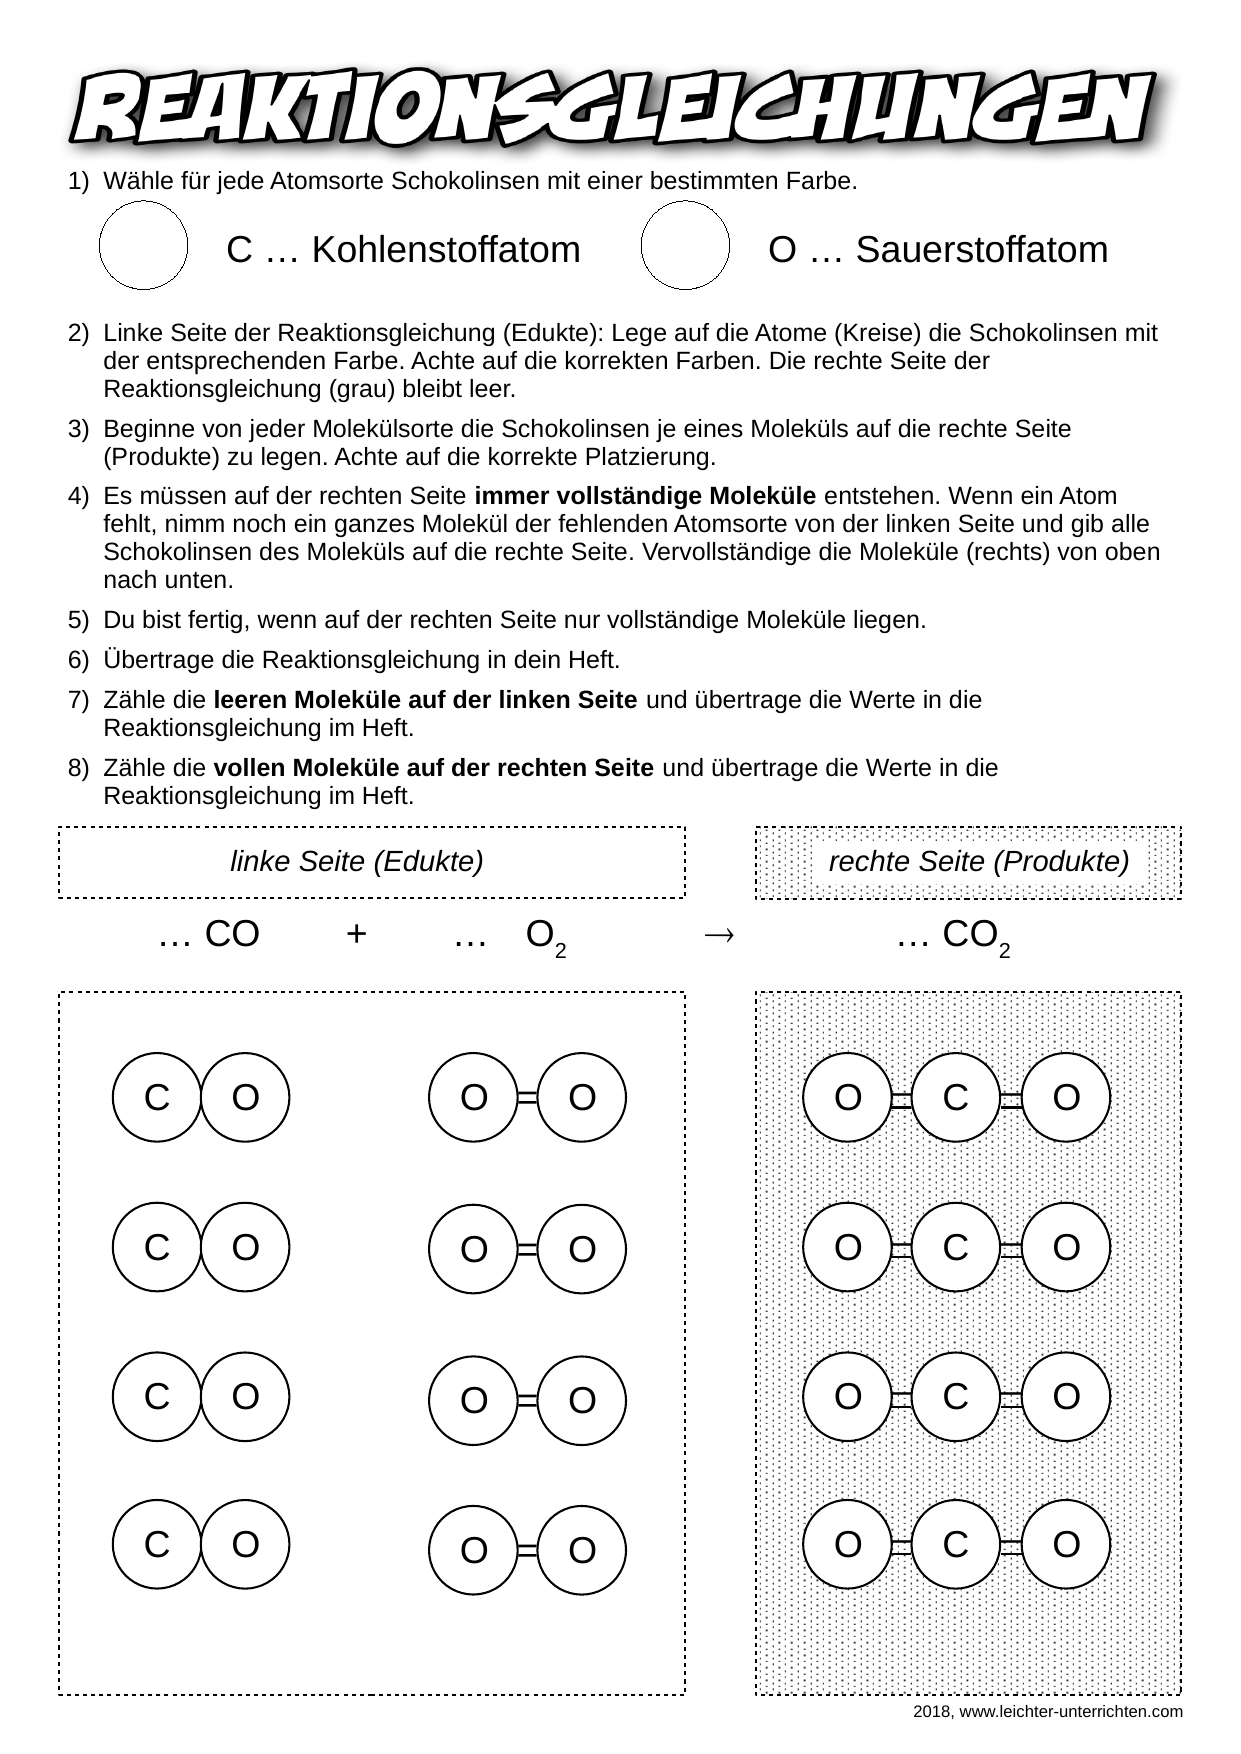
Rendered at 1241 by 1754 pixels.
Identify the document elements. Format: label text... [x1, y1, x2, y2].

text_box O [554, 1372, 611, 1430]
text_box [112, 1202, 290, 1292]
text_box O [1037, 1515, 1095, 1573]
text_box C [927, 1515, 985, 1573]
text_box ‒ [986, 1062, 1037, 1120]
text_box C [927, 1218, 985, 1276]
text_box [548, 1356, 627, 1446]
text_box = [501, 1372, 554, 1430]
text_box linke Seite (Edukte) rechte Seite (Produkte) … CO + … O2  … CO2 [141, 830, 1146, 984]
text_box O [1037, 1068, 1095, 1126]
text_box O [819, 1368, 876, 1426]
text_box O [819, 1218, 876, 1276]
text_box O [216, 1068, 274, 1126]
text_box 2018, www.leichter-unterrichten.com [194, 1694, 1199, 1737]
text_box = [501, 1521, 554, 1579]
text_box [547, 1053, 627, 1142]
text_box O [819, 1068, 876, 1126]
text_box [429, 1356, 508, 1446]
text_box O [554, 1220, 611, 1278]
text_box O [216, 1515, 274, 1573]
text_box C [128, 1068, 186, 1126]
text_box [112, 1352, 290, 1442]
text_box O [445, 1220, 501, 1278]
text_box [548, 1204, 627, 1294]
text_box ‒ [876, 1509, 927, 1567]
text_box Wähle für jede Atomsorte Schokolinsen mit einer bestimmten Farbe. Linke Seite der Reaktionsgleichung (Edukte): Lege auf die Atome (Kreise) die Schokolinsen mit der entsprechenden Farbe. Achte auf die korrekten Farben. Die rechte Seite der Reaktionsgleichung (grau) bleibt leer. Beginne von jeder Molekülsorte die Schokolinsen je eines Moleküls auf die rechte Seite (Produkte) zu legen. Achte auf die korrekte Platzierung. Es müssen auf der rechten Seite immer vollständige Moleküle entstehen. Wenn ein Atom fehlt, nimm noch ein ganzes Molekül der fehlenden Atomsorte von der linken Seite und gib alle Schokolinsen des Moleküls auf die rechte Seite. Vervollständige die Moleküle (rechts) von oben nach unten. Du bist fertig, wenn auf der rechten Seite nur vollständige Moleküle liegen. Übertrage die Reaktionsgleichung in dein Heft. Zähle die leeren Moleküle auf der linken Seite und übertrage die Werte in die Reaktionsgleichung im Heft. Zähle die vollen Moleküle auf der rechten Seite und übertrage die Werte in die Reaktionsgleichung im Heft. [53, 159, 1182, 817]
text_box ‒ [876, 1212, 927, 1270]
text_box ‒ [986, 1509, 1037, 1567]
text_box O [554, 1068, 611, 1126]
text_box C [128, 1218, 186, 1276]
text_box = [501, 1220, 554, 1278]
text_box O [445, 1521, 501, 1579]
text_box C [128, 1515, 186, 1573]
text_box [548, 1505, 627, 1595]
text_box ‒ [986, 1362, 1037, 1420]
text_box O [819, 1515, 876, 1573]
text_box C [927, 1068, 985, 1126]
text_box C [927, 1368, 985, 1426]
text_box [755, 826, 1182, 899]
text_box ‒ [876, 1062, 927, 1120]
text_box [755, 992, 1182, 1694]
text_box ‒ [876, 1362, 927, 1420]
text_box O [554, 1521, 611, 1579]
text_box ‒ [986, 1212, 1037, 1270]
text_box O [216, 1368, 274, 1426]
text_box [429, 1053, 508, 1142]
text_box O [445, 1372, 501, 1430]
text_box C [128, 1368, 186, 1426]
text_box [429, 1505, 507, 1595]
text_box O [216, 1218, 274, 1276]
text_box O [1037, 1218, 1095, 1276]
text_box = [501, 1068, 554, 1126]
text_box [112, 1053, 290, 1142]
picture [59, 59, 1182, 159]
text_box [112, 1499, 290, 1589]
text_box O [1037, 1368, 1095, 1426]
text_box O [445, 1068, 501, 1126]
text_box [429, 1204, 507, 1294]
